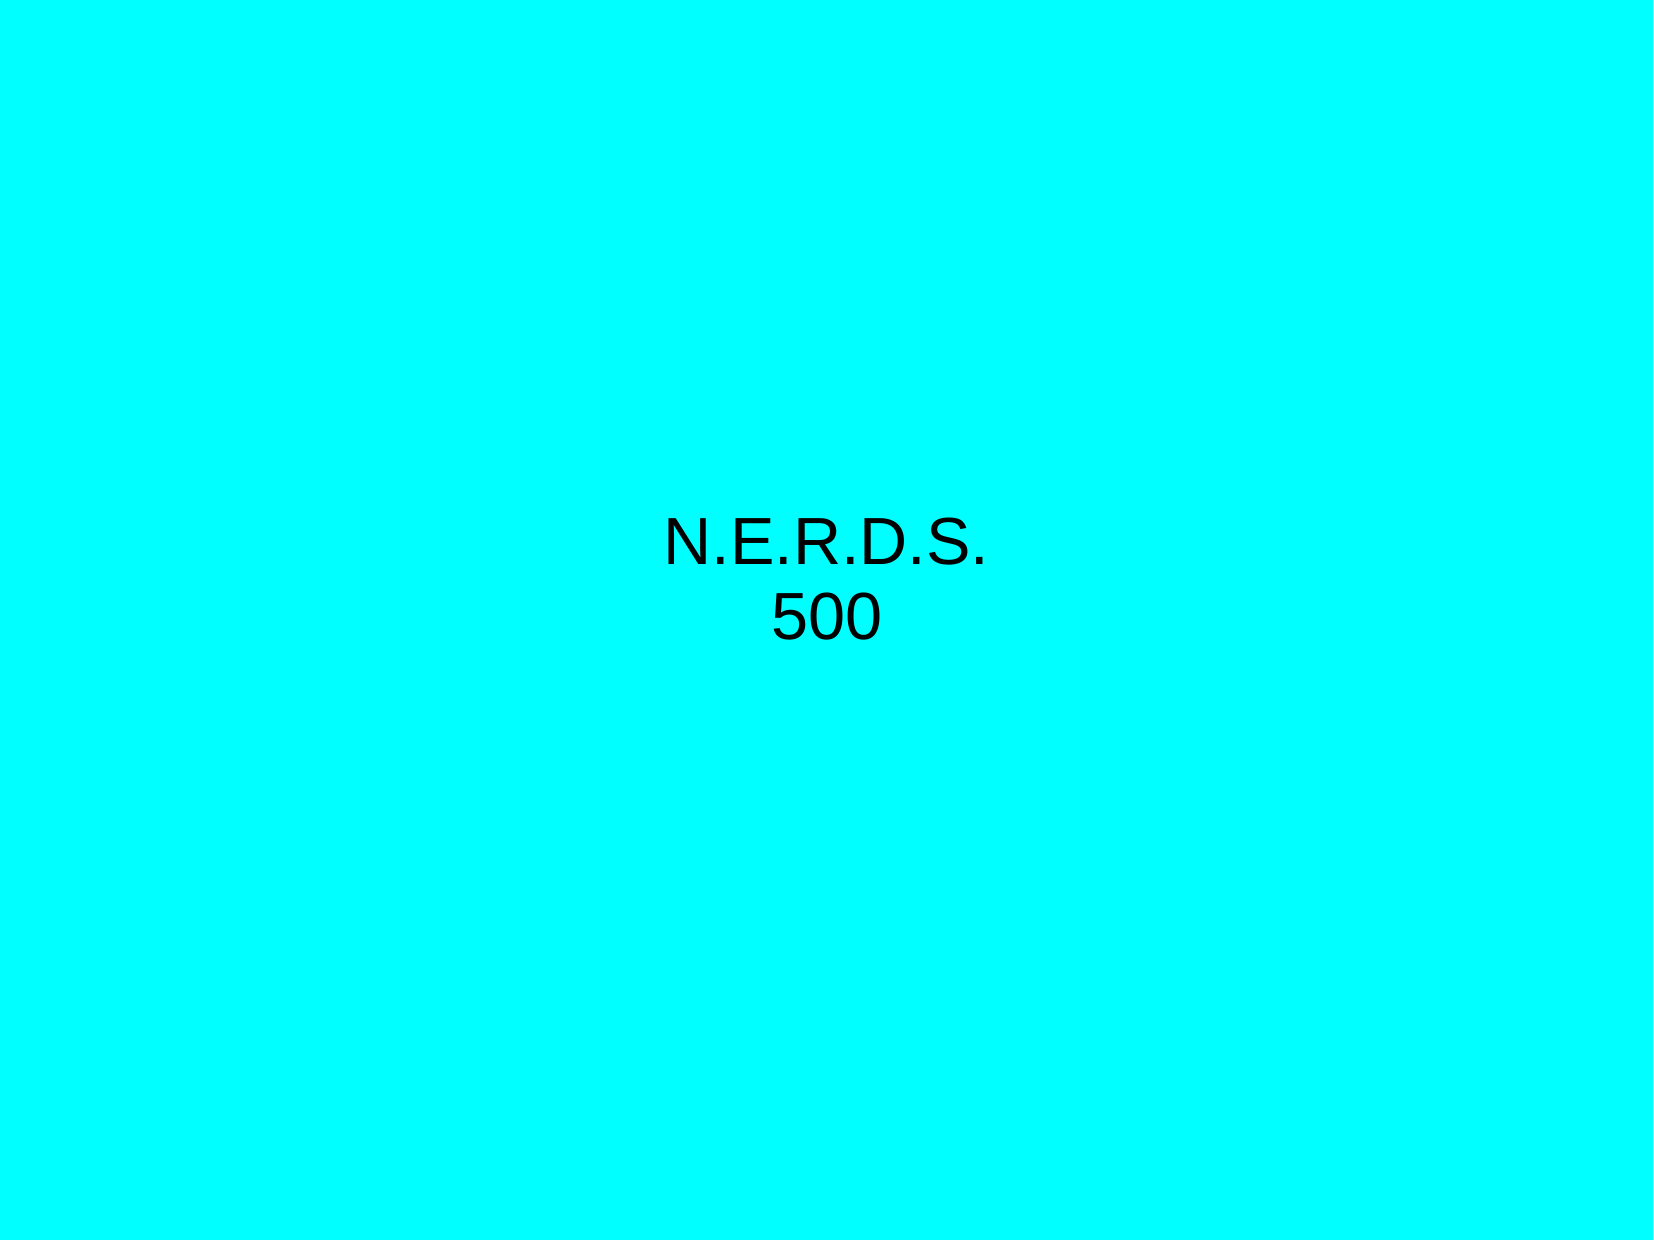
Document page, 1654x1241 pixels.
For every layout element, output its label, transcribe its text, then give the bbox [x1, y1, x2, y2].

subtitle N.E.R.D.S. 500 [82, 49, 1571, 1109]
